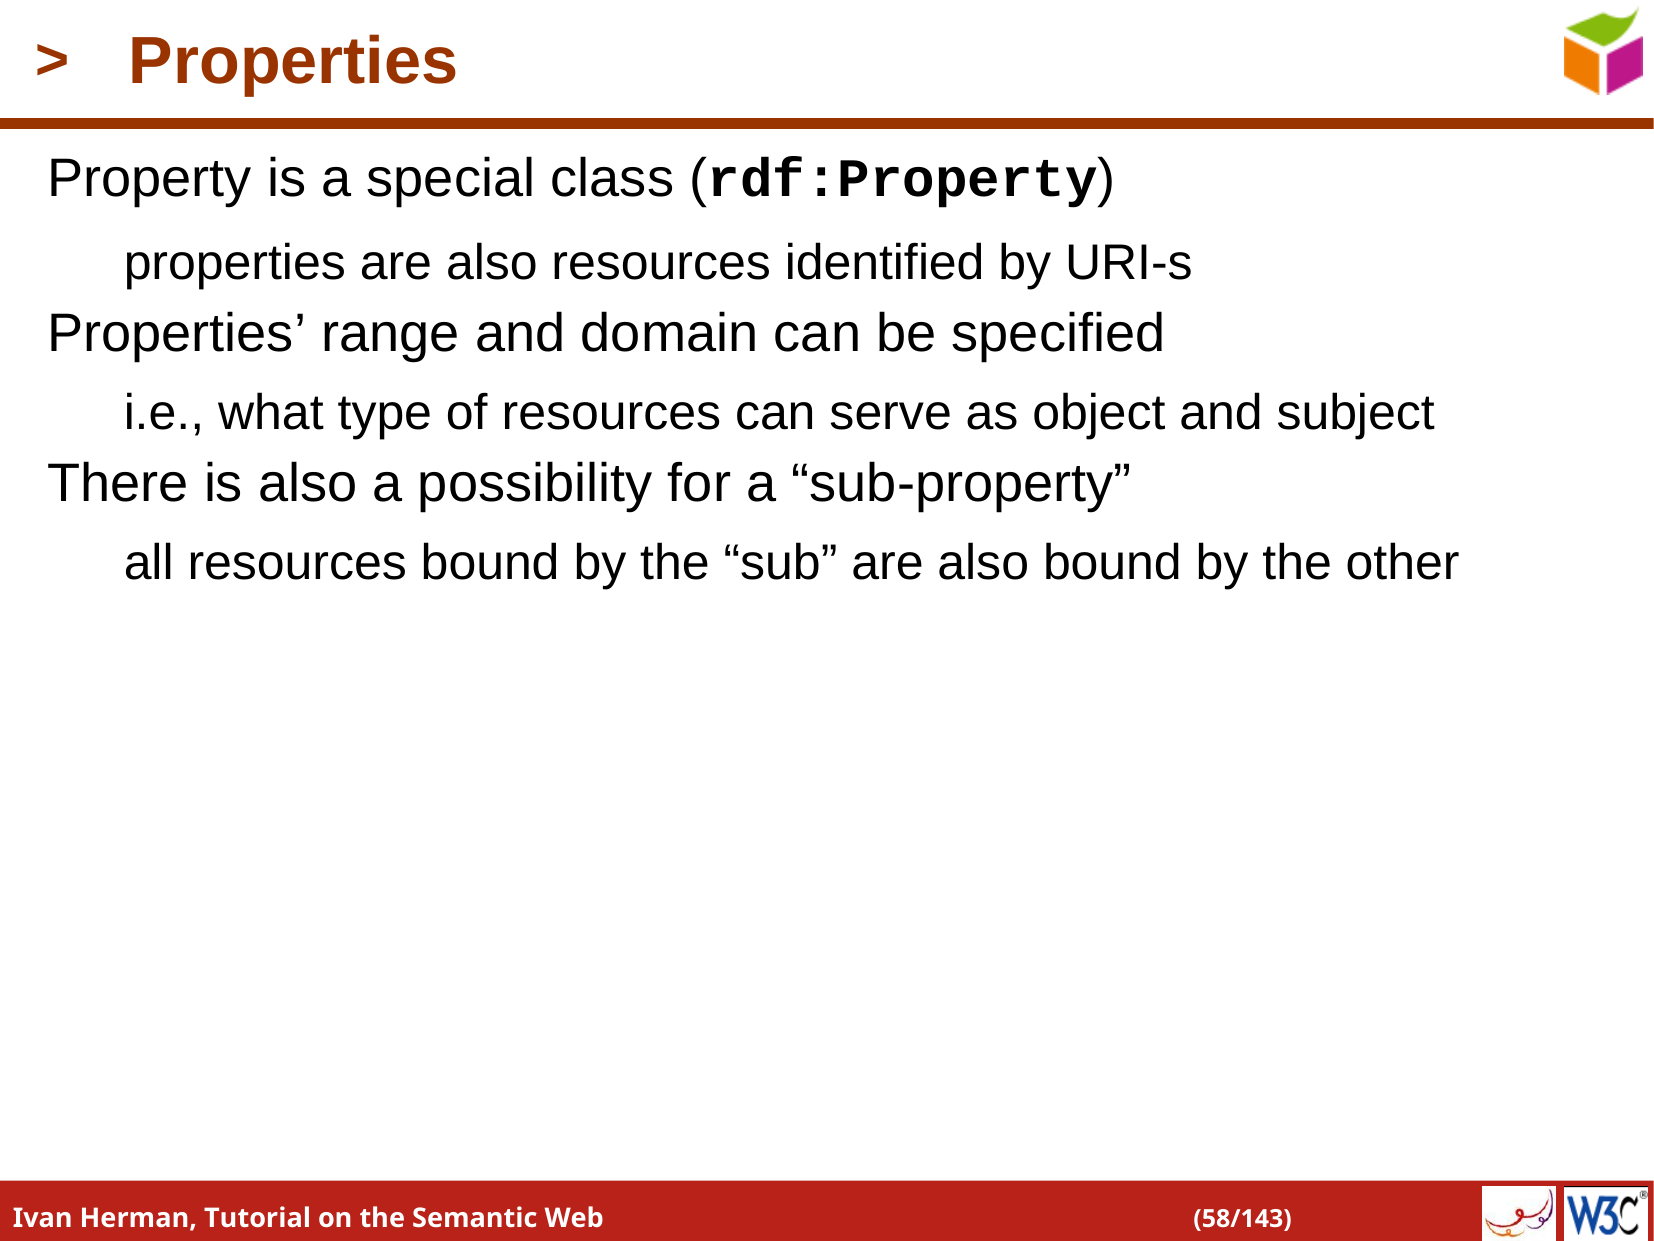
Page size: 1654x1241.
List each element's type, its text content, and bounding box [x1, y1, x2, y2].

picture [1564, 5, 1643, 95]
title Properties [93, 0, 1493, 119]
picture [1564, 1186, 1648, 1241]
list Property is a special class (rdf:Property) properties are also resources identified by URI-s Properties’ range and domain can be specified i.e., what type of resources can serve as object and subject There is also a possibility for a “sub-property” all resources bound by the “sub” are also bound by the other [29, 147, 1624, 1134]
picture [1482, 1186, 1556, 1241]
